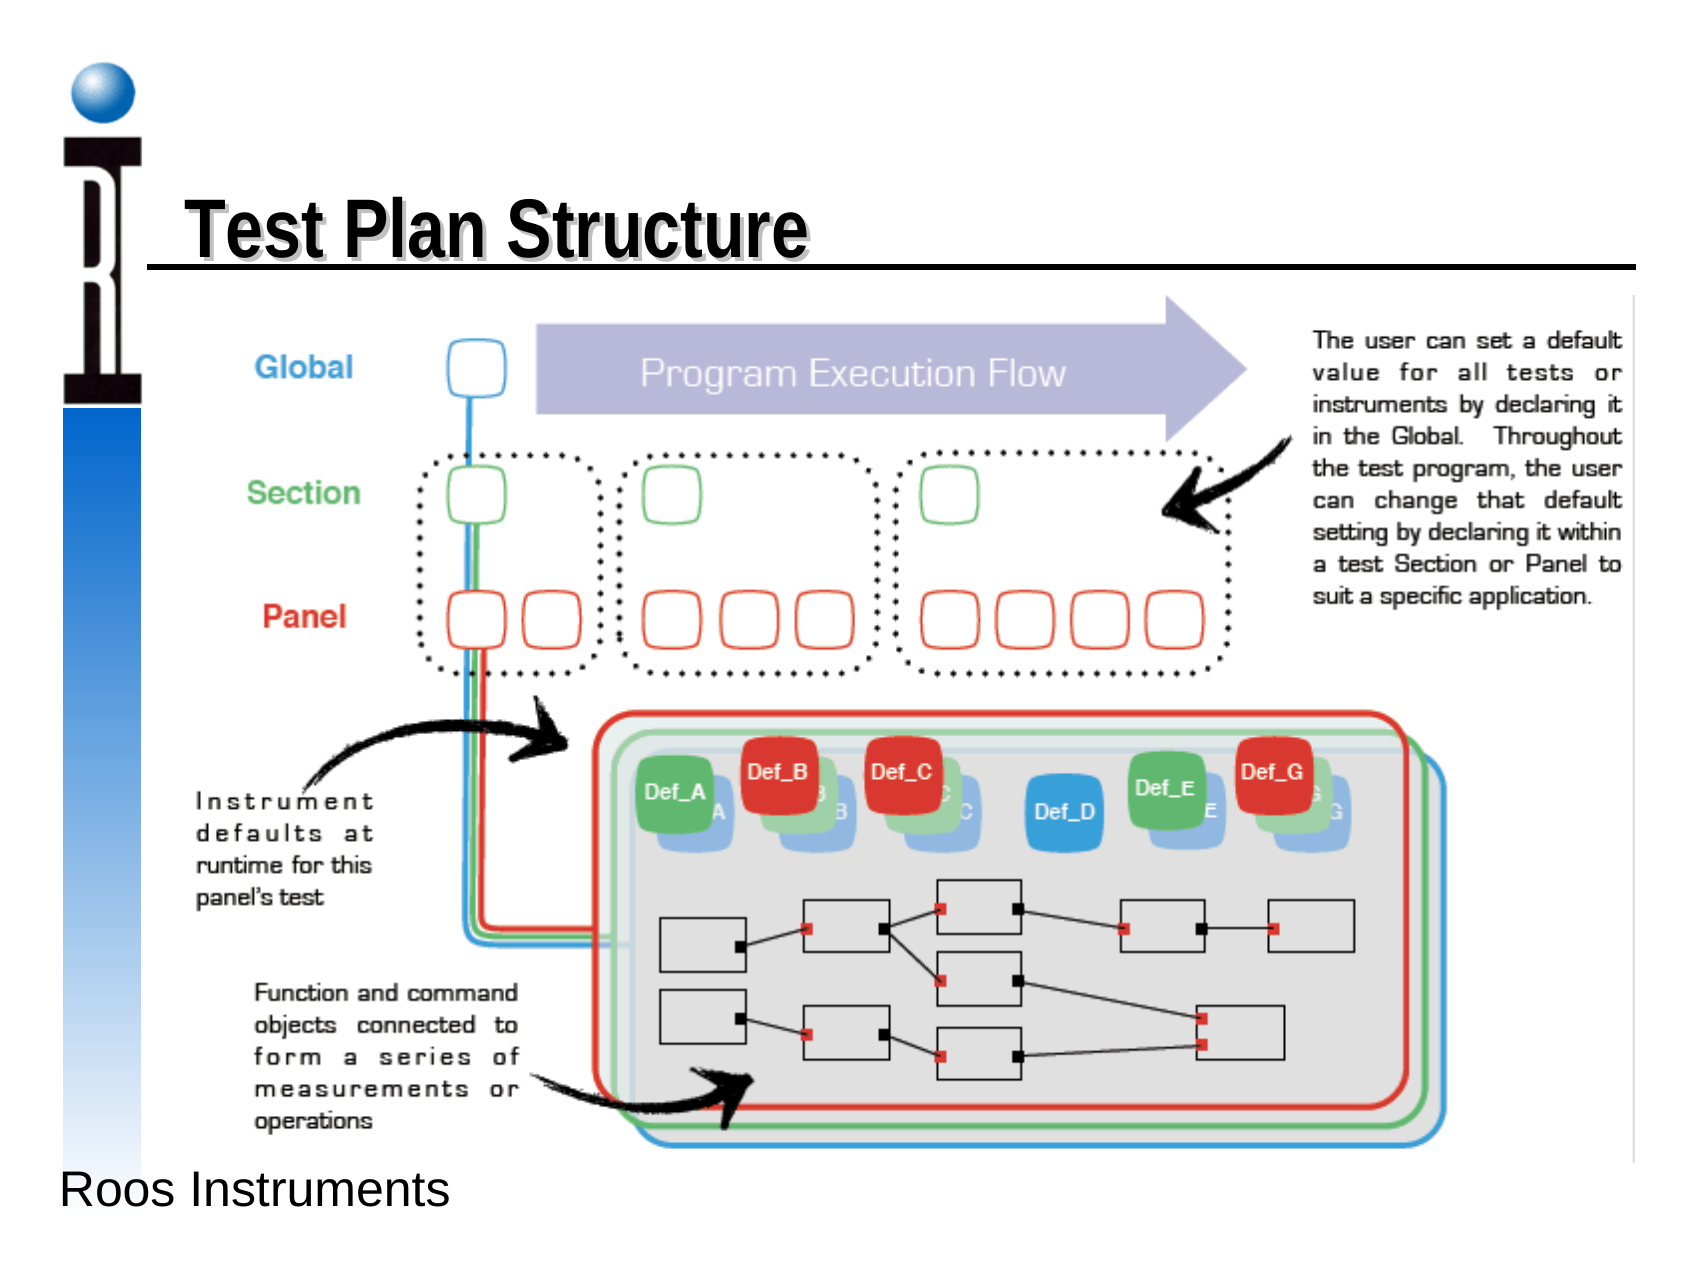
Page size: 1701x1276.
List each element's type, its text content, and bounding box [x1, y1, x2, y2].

picture [59, 58, 147, 411]
text_box Test Plan Structure [184, 92, 1539, 272]
picture [187, 295, 1635, 1163]
